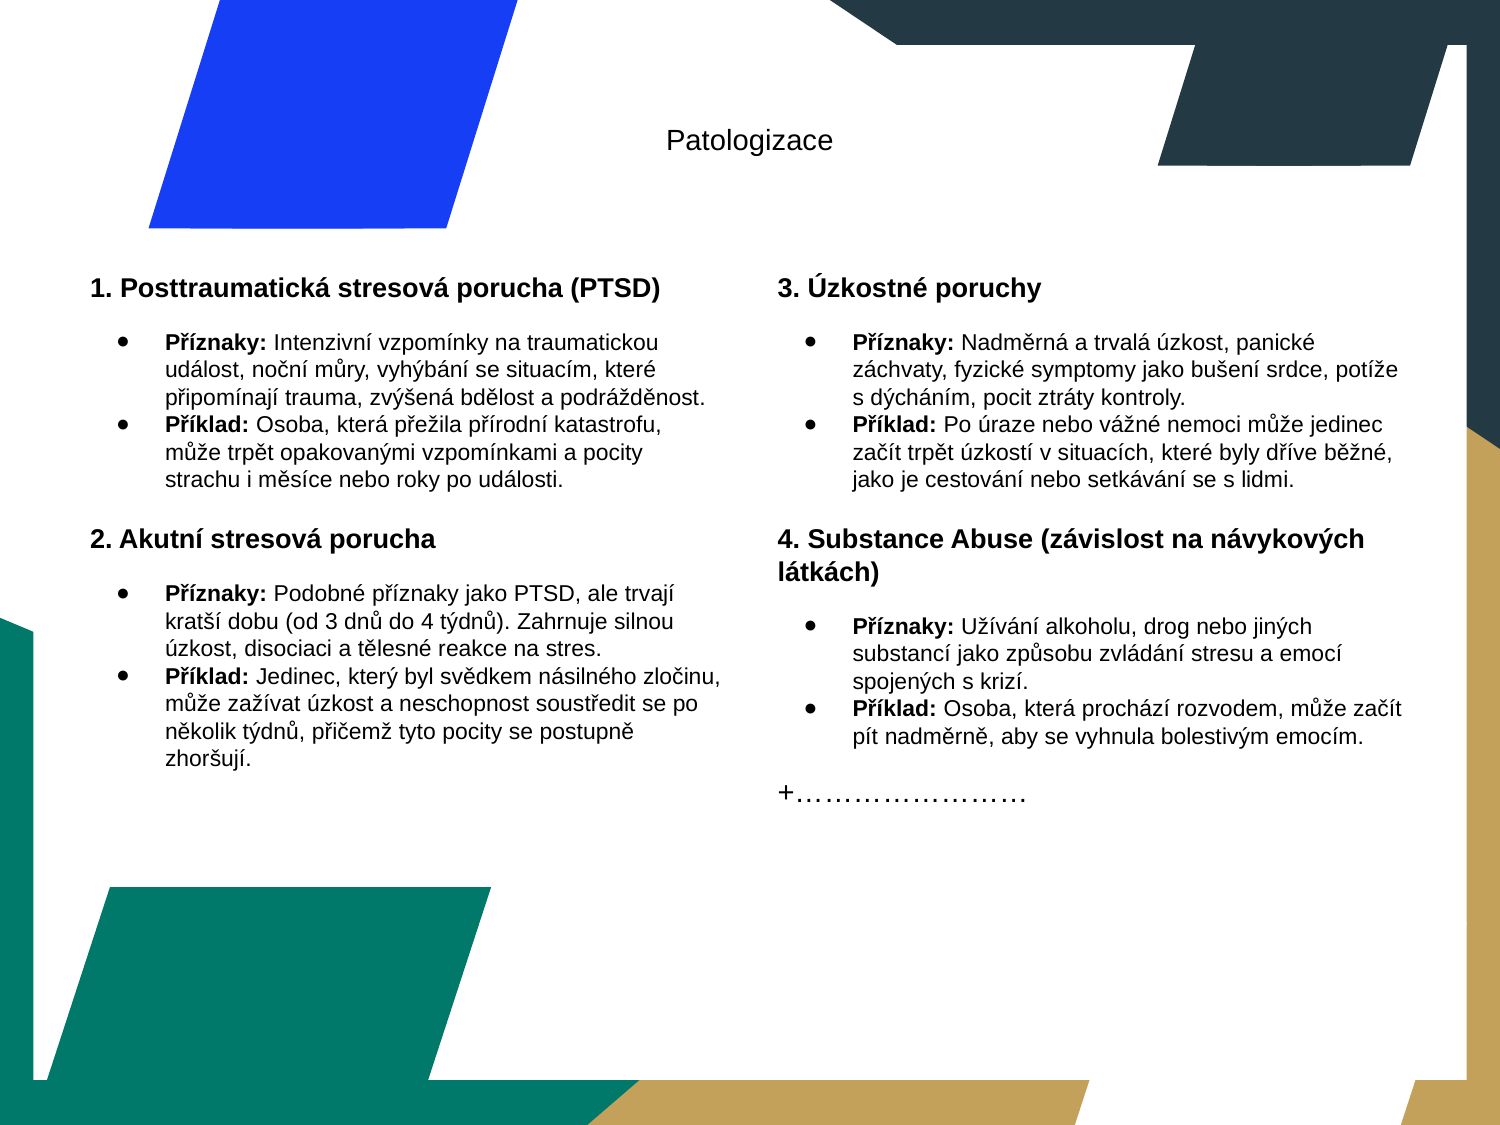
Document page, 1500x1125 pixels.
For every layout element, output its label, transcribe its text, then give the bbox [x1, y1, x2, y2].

title Patologizace [75, 45, 1425, 233]
list 1. Posttraumatická stresová porucha (PTSD) Příznaky: Intenzivní vzpomínky na traumatickou událost, noční můry, vyhýbání se situacím, které připomínají trauma, zvýšená bdělost a podrážděnost. Příklad: Osoba, která přežila přírodní katastrofu, může trpět opakovanými vzpomínkami a pocity strachu i měsíce nebo roky po události. 2. Akutní stresová porucha Příznaky: Podobné příznaky jako PTSD, ale trvají kratší dobu (od 3 dnů do 4 týdnů). Zahrnuje silnou úzkost, disociaci a tělesné reakce na stres. Příklad: Jedinec, který byl svědkem násilného zločinu, může zažívat úzkost a neschopnost soustředit se po několik týdnů, přičemž tyto pocity se postupně zhoršují. [75, 262, 738, 1005]
list 3. Úzkostné poruchy Příznaky: Nadměrná a trvalá úzkost, panické záchvaty, fyzické symptomy jako bušení srdce, potíže s dýcháním, pocit ztráty kontroly. Příklad: Po úraze nebo vážné nemoci může jedinec začít trpět úzkostí v situacích, které byly dříve běžné, jako je cestování nebo setkávání se s lidmi. 4. Substance Abuse (závislost na návykových látkách) Příznaky: Užívání alkoholu, drog nebo jiných substancí jako způsobu zvládání stresu a emocí spojených s krizí. Příklad: Osoba, která prochází rozvodem, může začít pít nadměrně, aby se vyhnula bolestivým emocím. +…………………… [762, 262, 1425, 1005]
